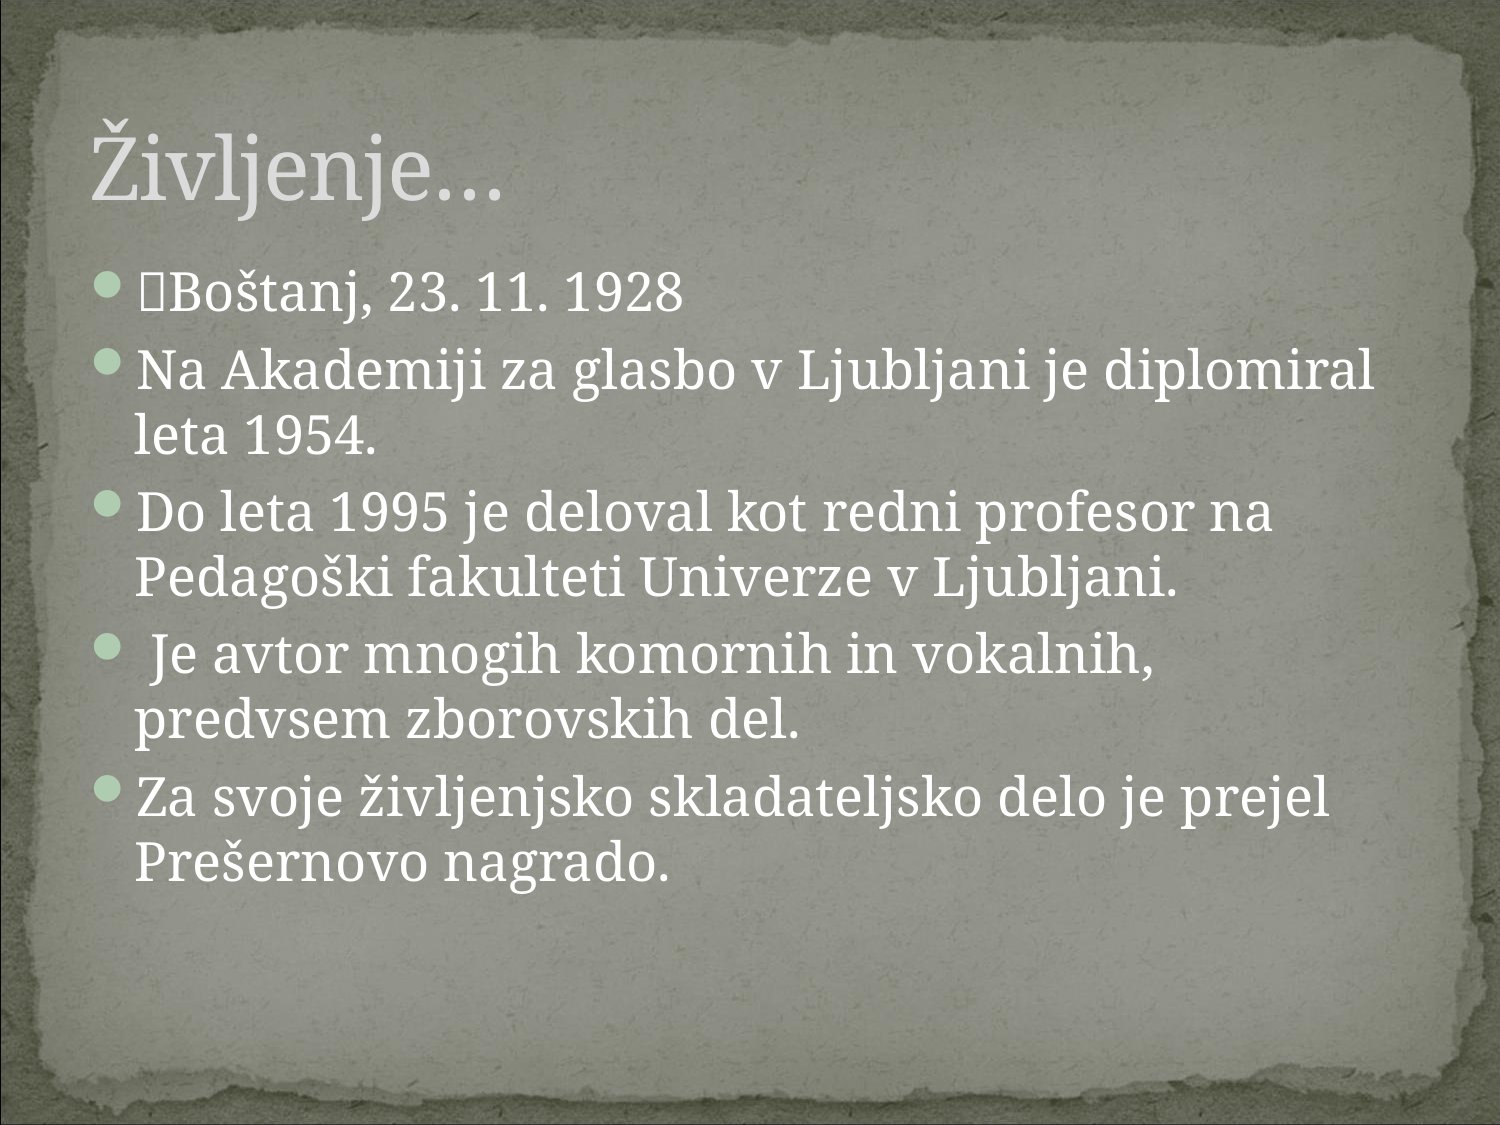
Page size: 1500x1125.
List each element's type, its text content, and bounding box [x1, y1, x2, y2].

title Življenje… [75, 24, 1425, 225]
picture [0, 0, 1500, 1125]
list Boštanj, 23. 11. 1928 Na Akademiji za glasbo v Ljubljani je diplomiral leta 1954. Do leta 1995 je deloval kot redni profesor na Pedagoški fakulteti Univerze v Ljubljani. Je avtor mnogih komornih in vokalnih, predvsem zborovskih del. Za svoje življenjsko skladateljsko delo je prejel Prešernovo nagrado. [75, 249, 1425, 1000]
